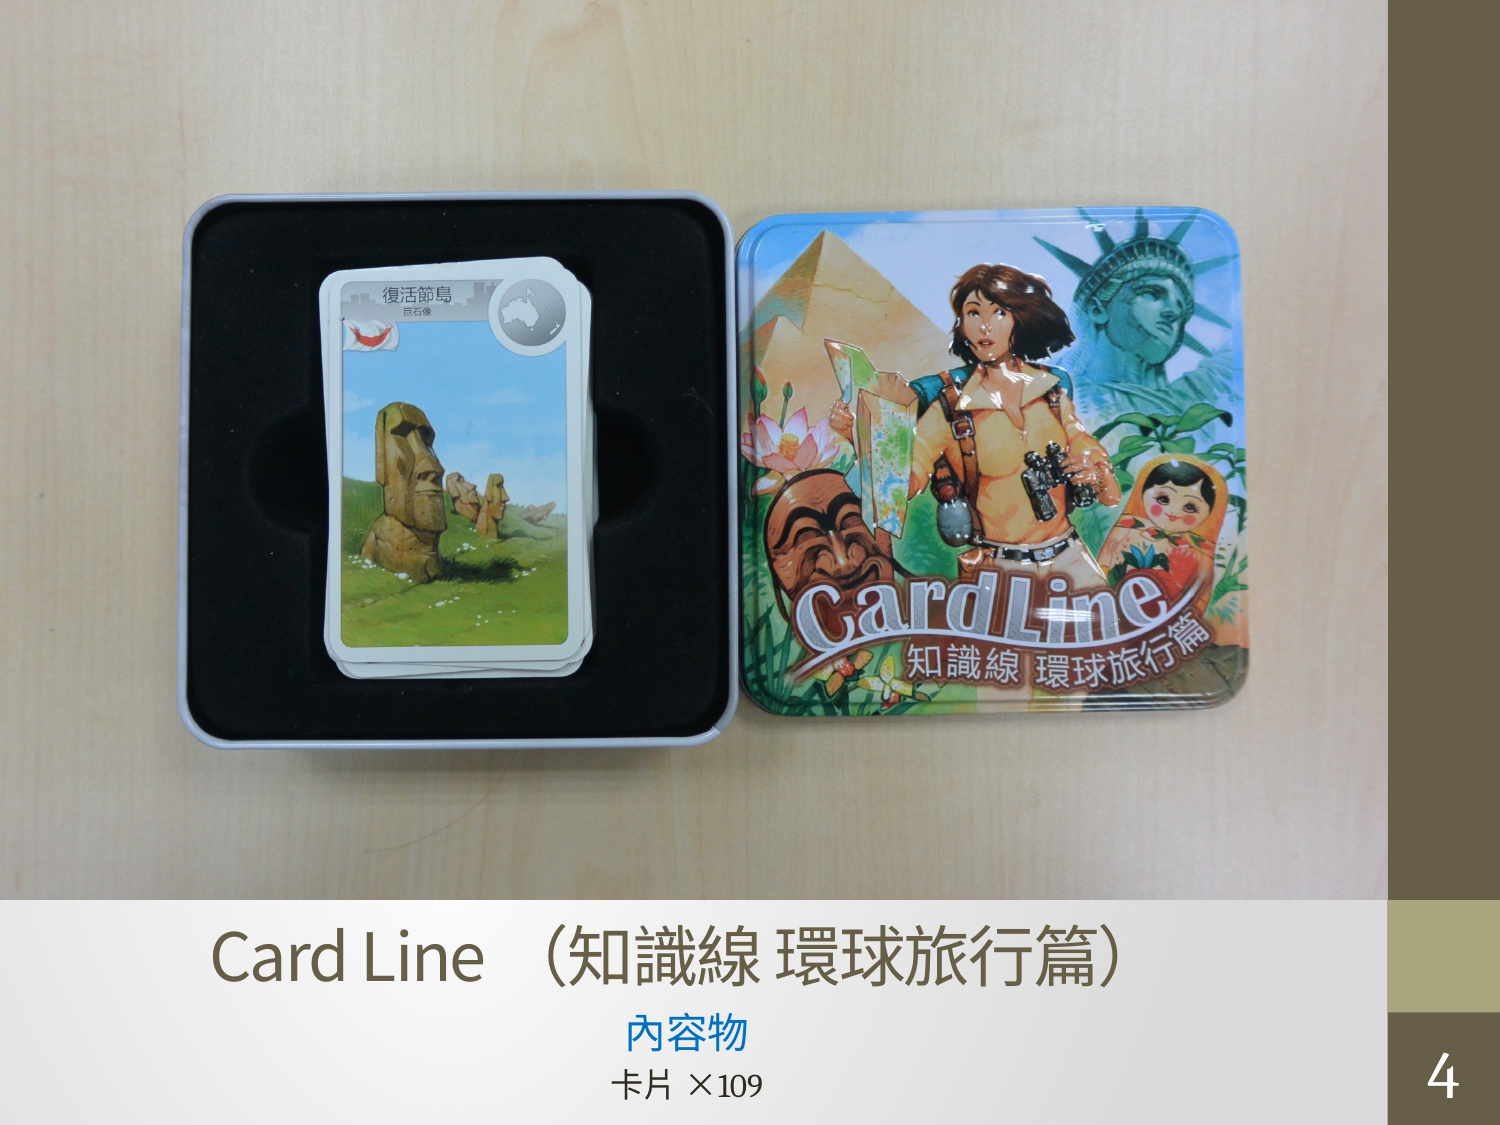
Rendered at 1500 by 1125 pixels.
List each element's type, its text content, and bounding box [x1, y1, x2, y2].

picture [0, 0, 1388, 900]
title Card Line（知識線 環球旅行篇） [49, 905, 1325, 999]
list 內容物 卡片×109 [49, 999, 1325, 1125]
text_box 4 [1387, 1023, 1500, 1119]
